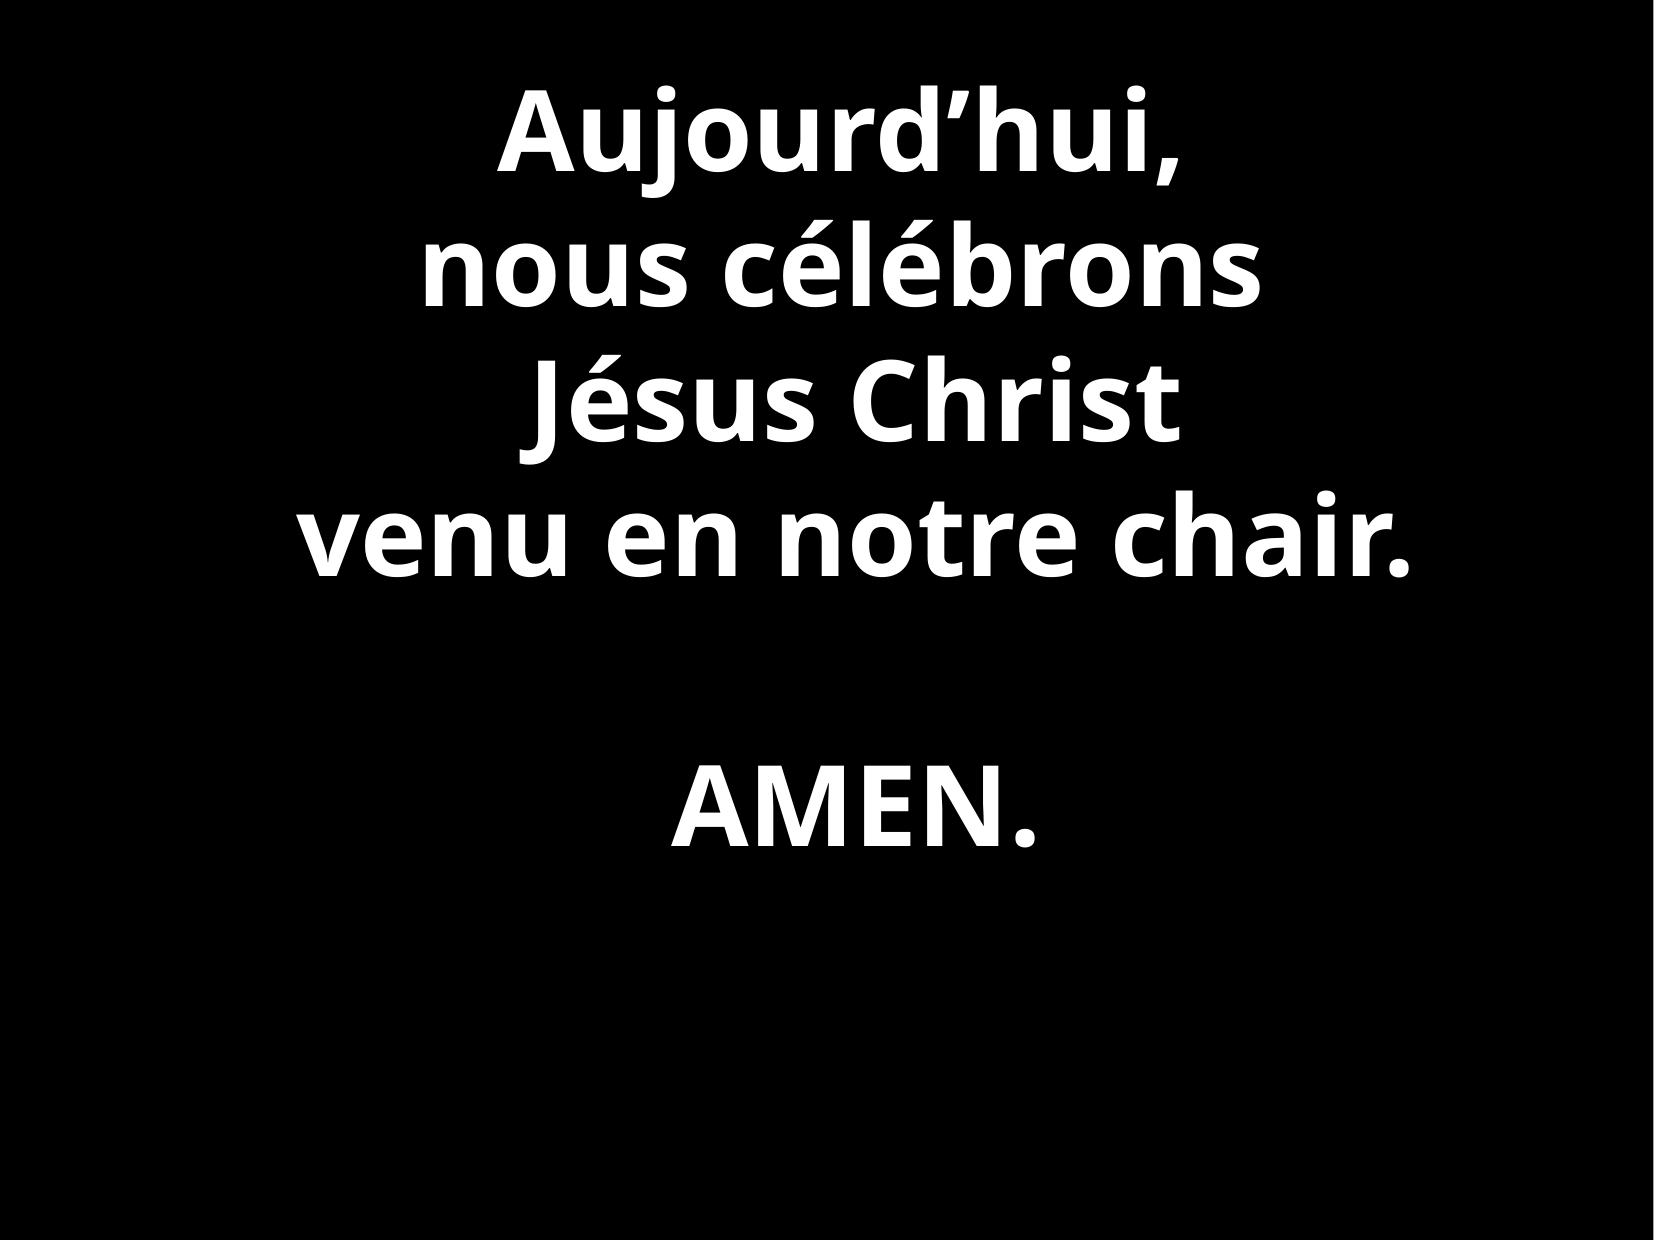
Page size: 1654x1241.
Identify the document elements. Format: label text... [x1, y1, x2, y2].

text_box Aujourd’hui, nous célébrons Jésus Christ venu en notre chair. AMEN. [88, 88, 1625, 975]
